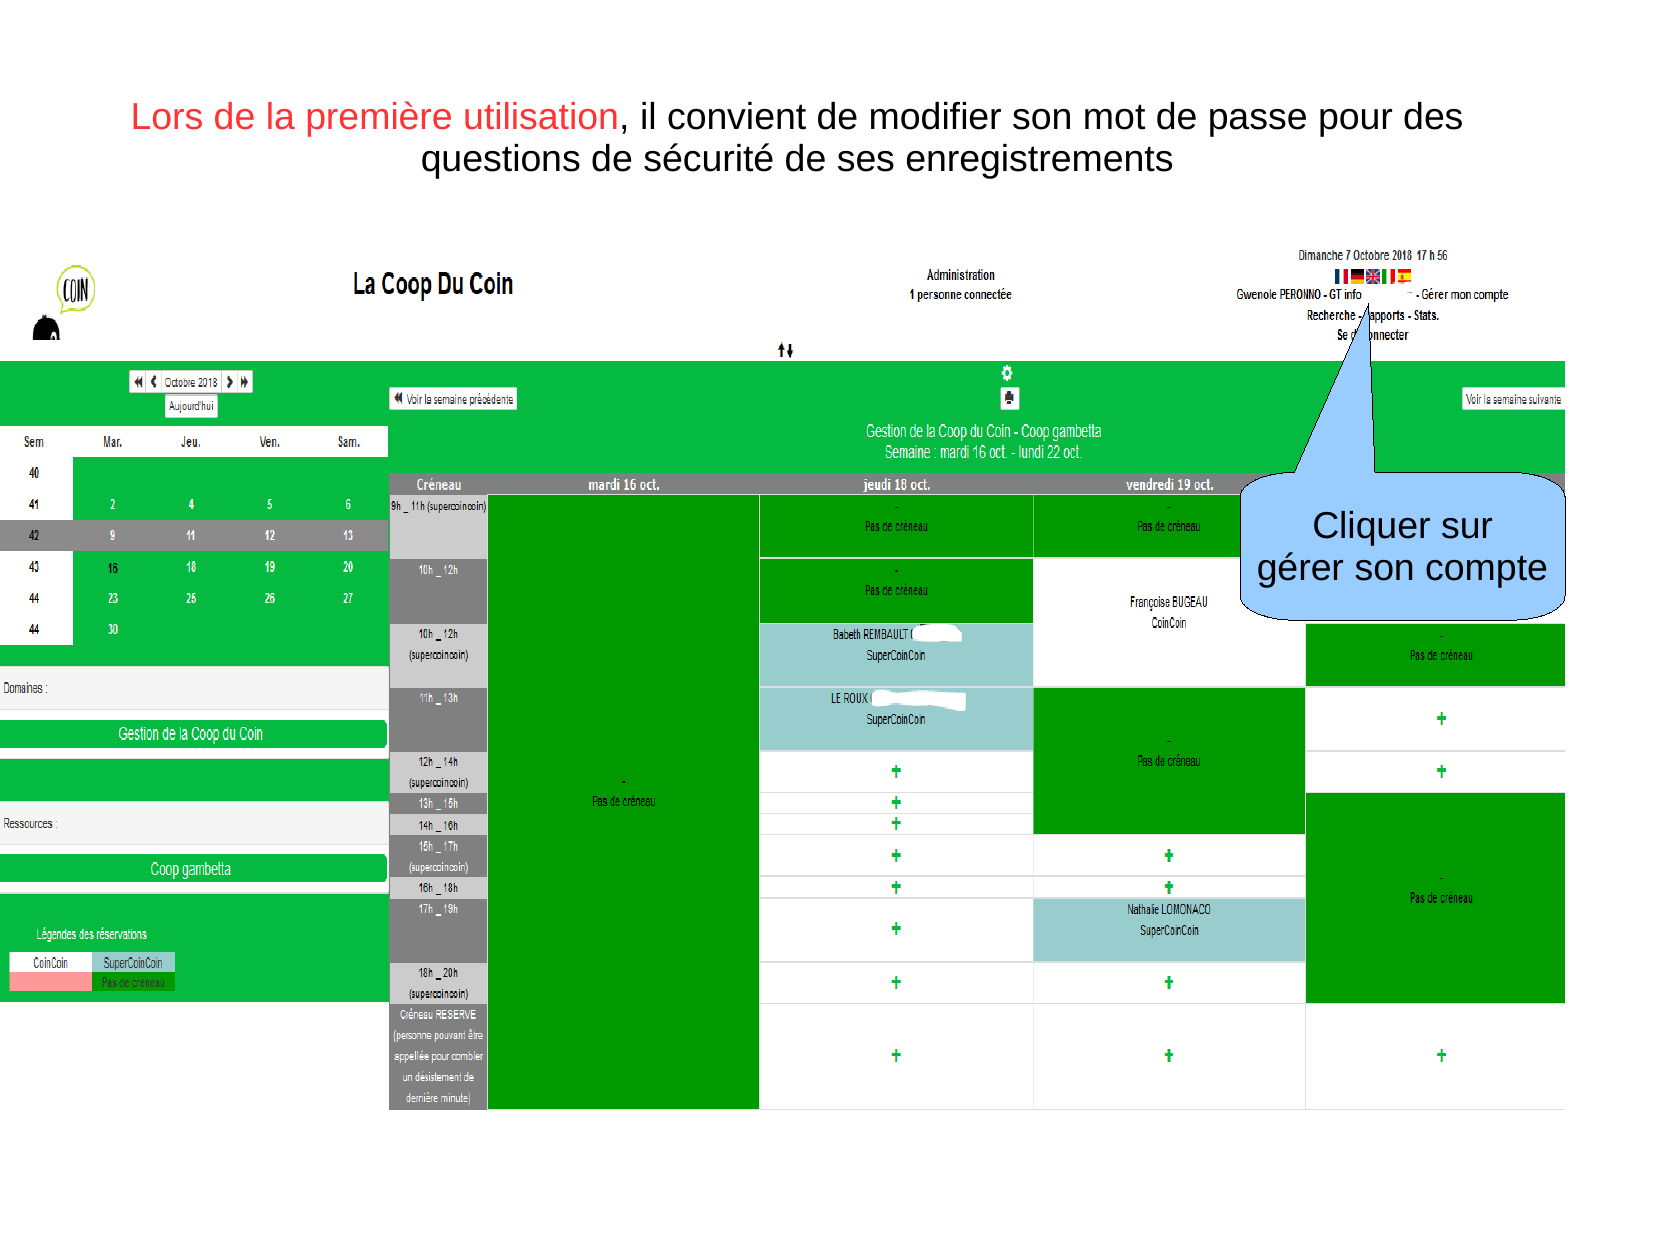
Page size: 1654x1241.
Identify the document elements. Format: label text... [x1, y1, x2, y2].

picture [0, 236, 1565, 1182]
text_box Lors de la première utilisation, il convient de modifier son mot de passe pour des questions de sécurité de ses enregistrements [88, 88, 1506, 188]
text_box Cliquer sur gérer son compte [1240, 303, 1566, 621]
